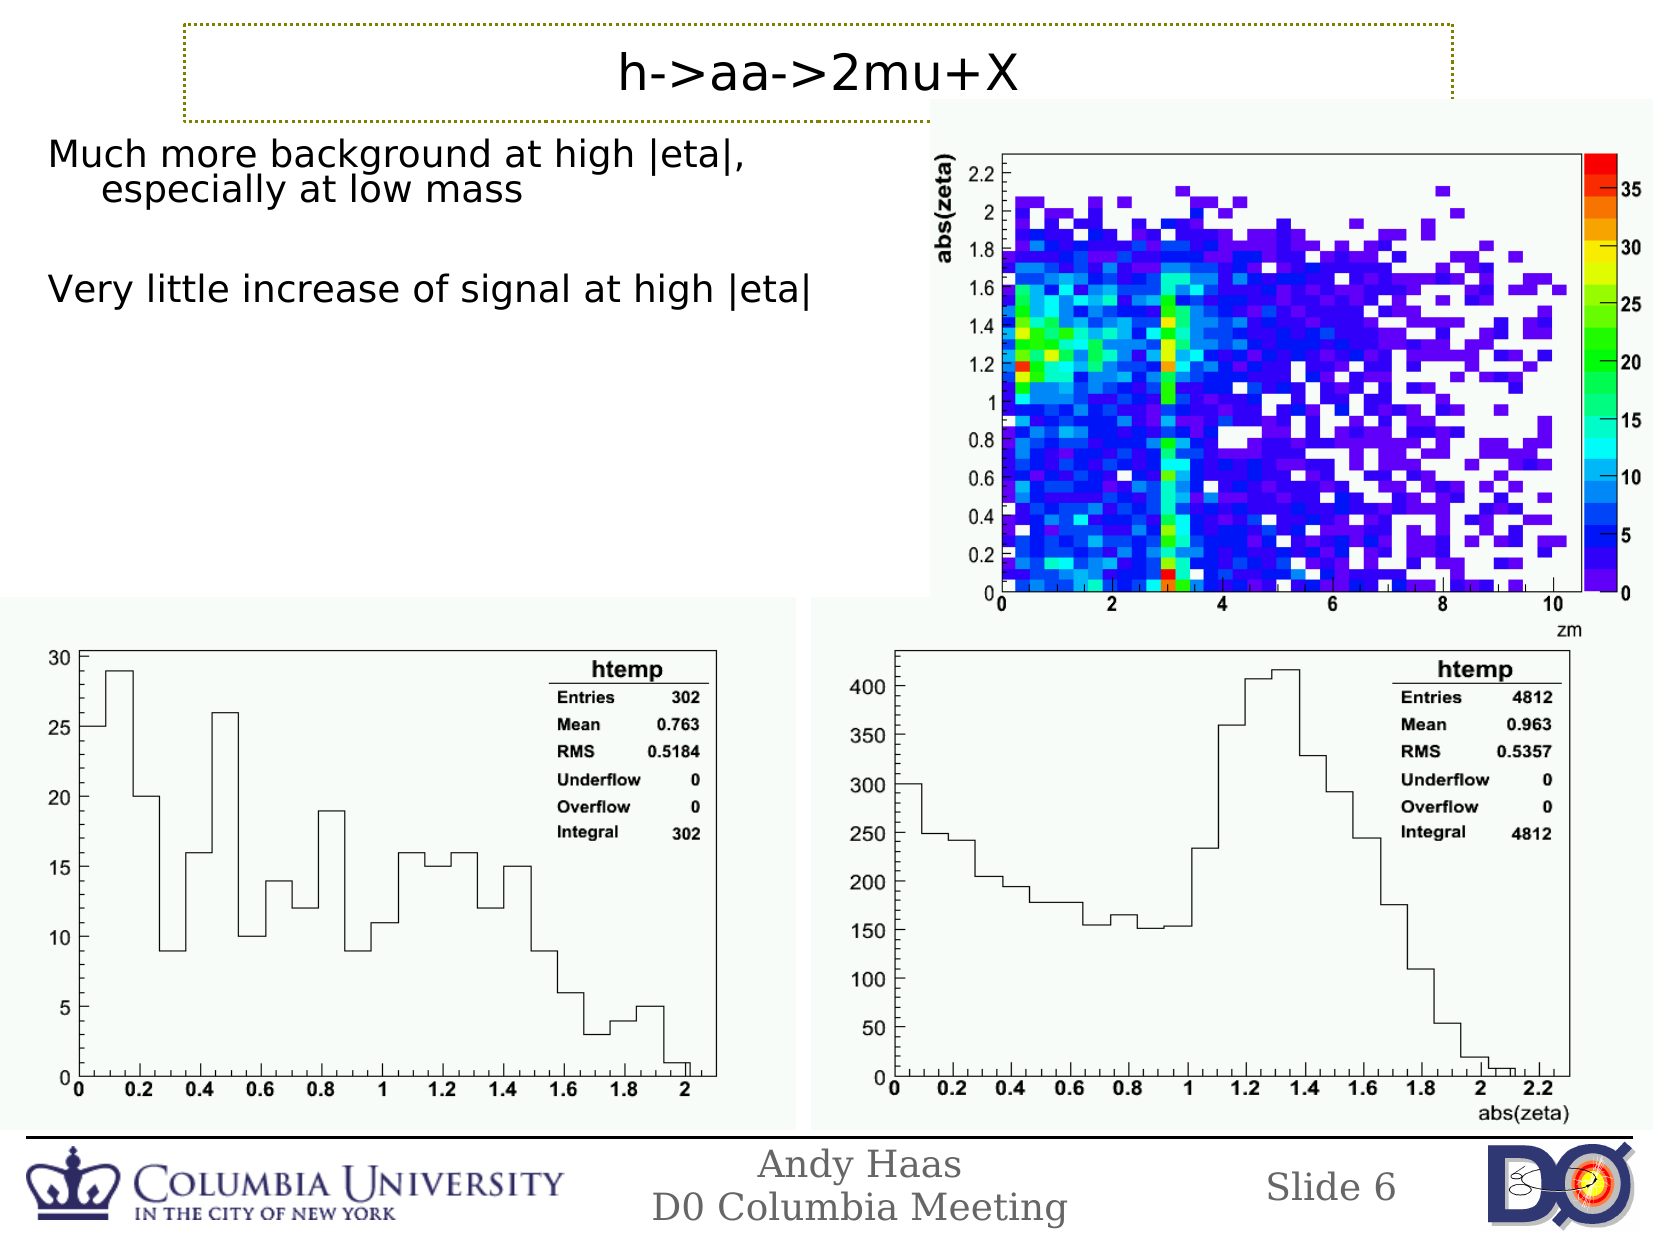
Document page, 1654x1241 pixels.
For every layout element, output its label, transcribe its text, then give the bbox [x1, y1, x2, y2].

picture [1479, 1140, 1639, 1233]
title h->aa->2mu+X [184, 24, 1453, 122]
list Much more background at high |eta|, especially at low mass Very little increase of signal at high |eta| [30, 140, 901, 593]
picture [0, 597, 796, 1130]
picture [811, 99, 1654, 1130]
picture [26, 1146, 565, 1220]
